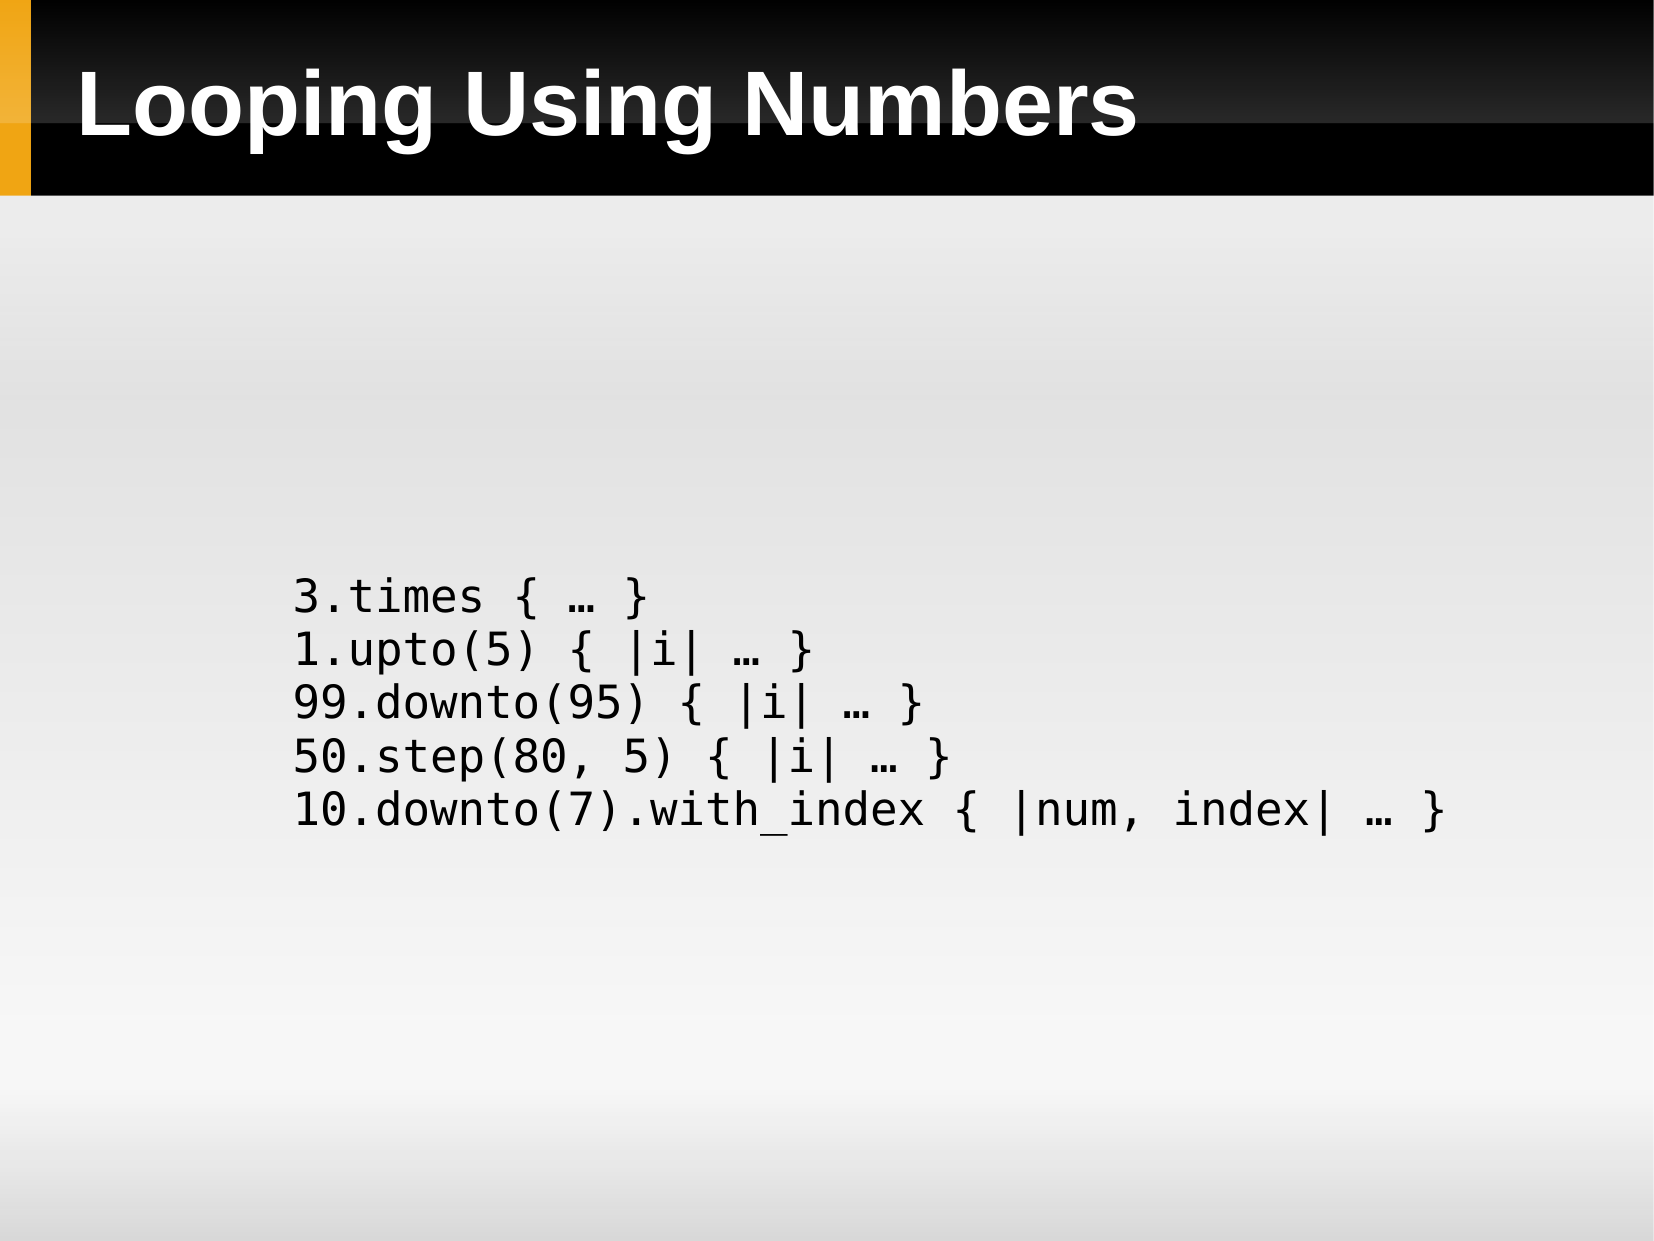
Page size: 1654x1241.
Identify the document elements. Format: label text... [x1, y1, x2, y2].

title Looping Using Numbers [76, 7, 1565, 200]
text_box 3.times { … } 1.upto(5) { |i| … } 99.downto(95) { |i| … } 50.step(80, 5) { |i| … } 10.downto(7).with_index { |num, index| … } [277, 562, 1463, 844]
picture [0, 0, 1654, 1241]
